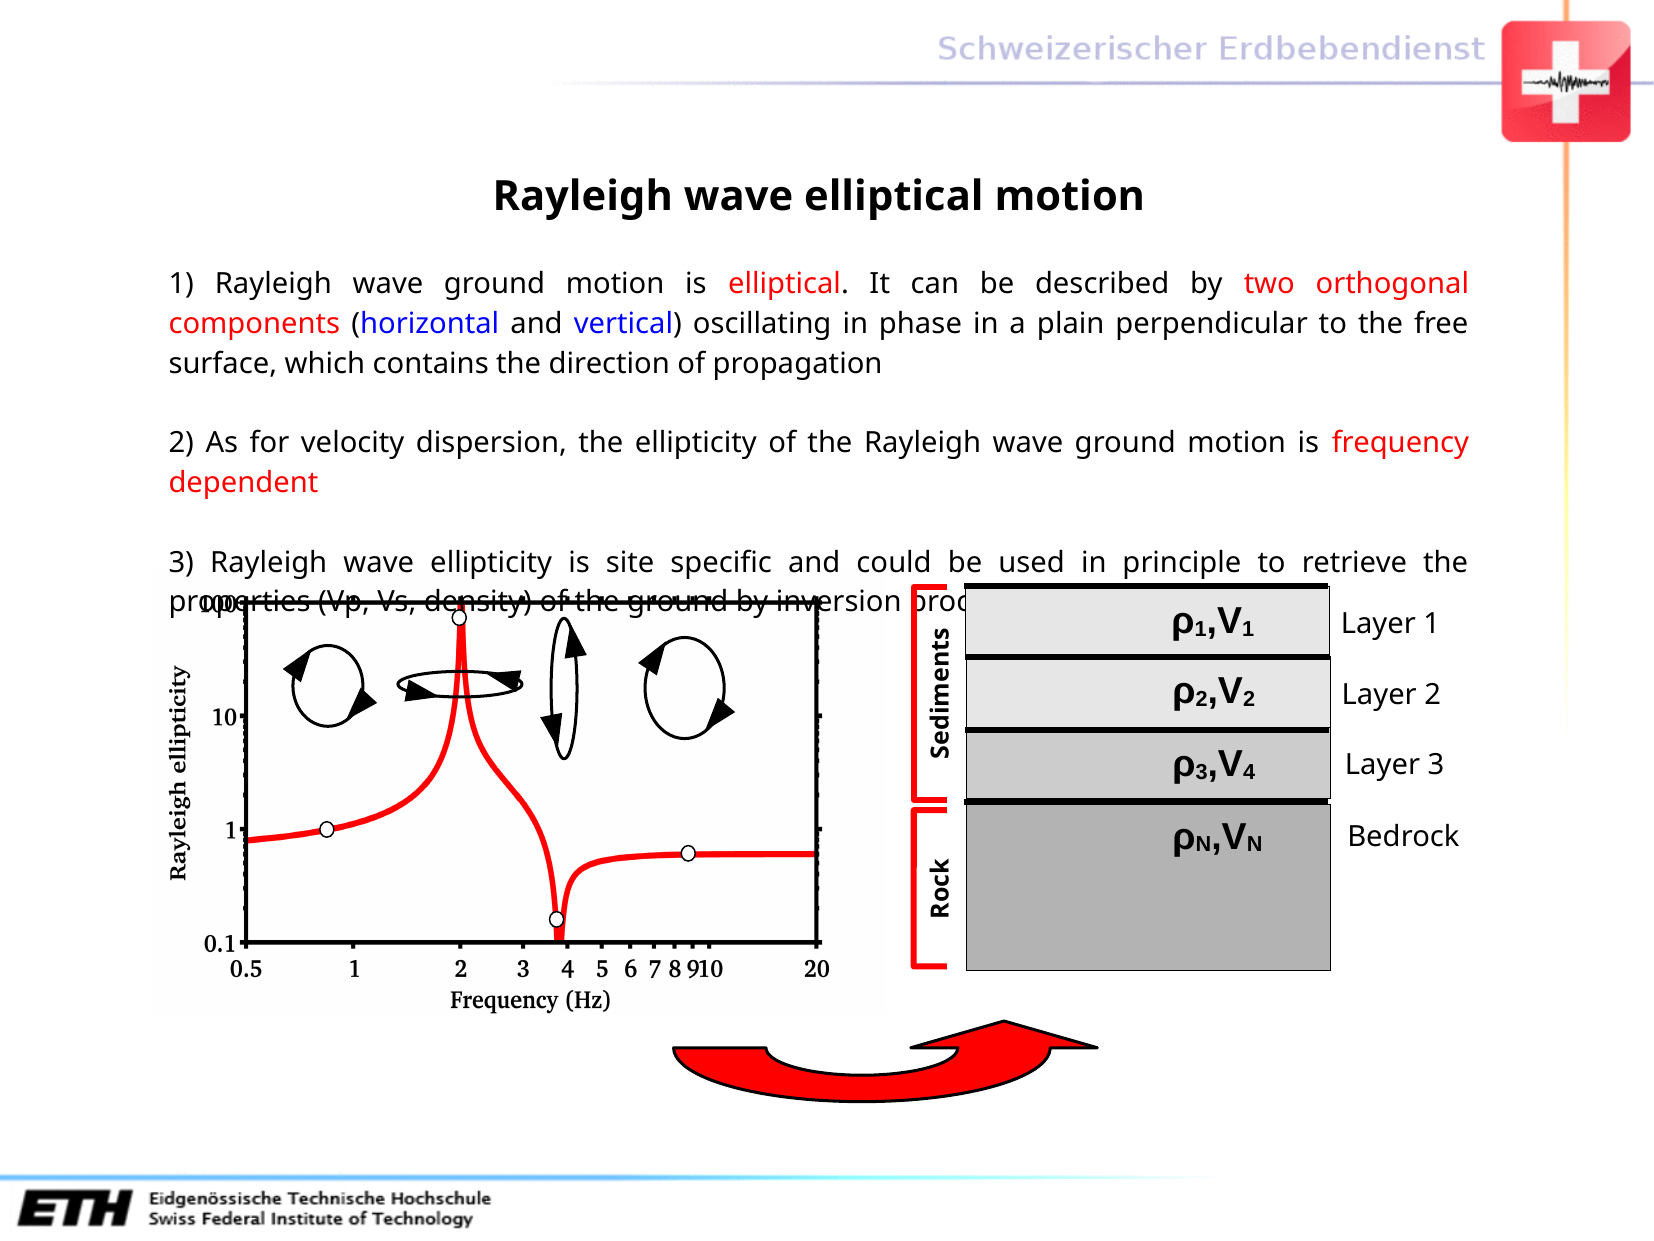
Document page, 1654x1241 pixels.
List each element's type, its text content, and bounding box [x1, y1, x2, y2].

text_box [968, 804, 1331, 971]
text_box Layer 3 [1328, 736, 1462, 790]
text_box ρN,VN [1157, 807, 1284, 879]
text_box ρ1,V1 [1156, 591, 1288, 654]
text_box [549, 911, 564, 928]
text_box ρ3,V4 [1157, 735, 1281, 807]
text_box Rock [914, 800, 968, 978]
text_box [994, 660, 1157, 727]
text_box Bedrock [1328, 807, 1479, 861]
text_box [673, 1021, 1098, 1102]
text_box Sediments [914, 604, 994, 783]
text_box Layer 1 [1324, 594, 1457, 648]
text_box [965, 586, 1330, 654]
picture [0, 0, 1654, 1241]
text_box [966, 656, 1331, 799]
text_box ρ2,V2 [1157, 663, 1281, 734]
text_box [452, 609, 467, 626]
text_box [681, 845, 696, 862]
text_box Layer 2 [1325, 665, 1458, 719]
text_box [319, 821, 334, 838]
text_box Rayleigh wave elliptical motion 1) Rayleigh wave ground motion is elliptical. It can be described by two orthogonal components (horizontal and vertical) oscillating in phase in a plain perpendicular to the free surface, which contains the direction of propagation 2) As for velocity dispersion, the ellipticity of the Rayleigh wave ground motion is frequency dependent 3) Rayleigh wave ellipticity is site specific and could be used in principle to retrieve the properties (Vp, Vs, density) of the ground by inversion procedure [153, 158, 1485, 508]
